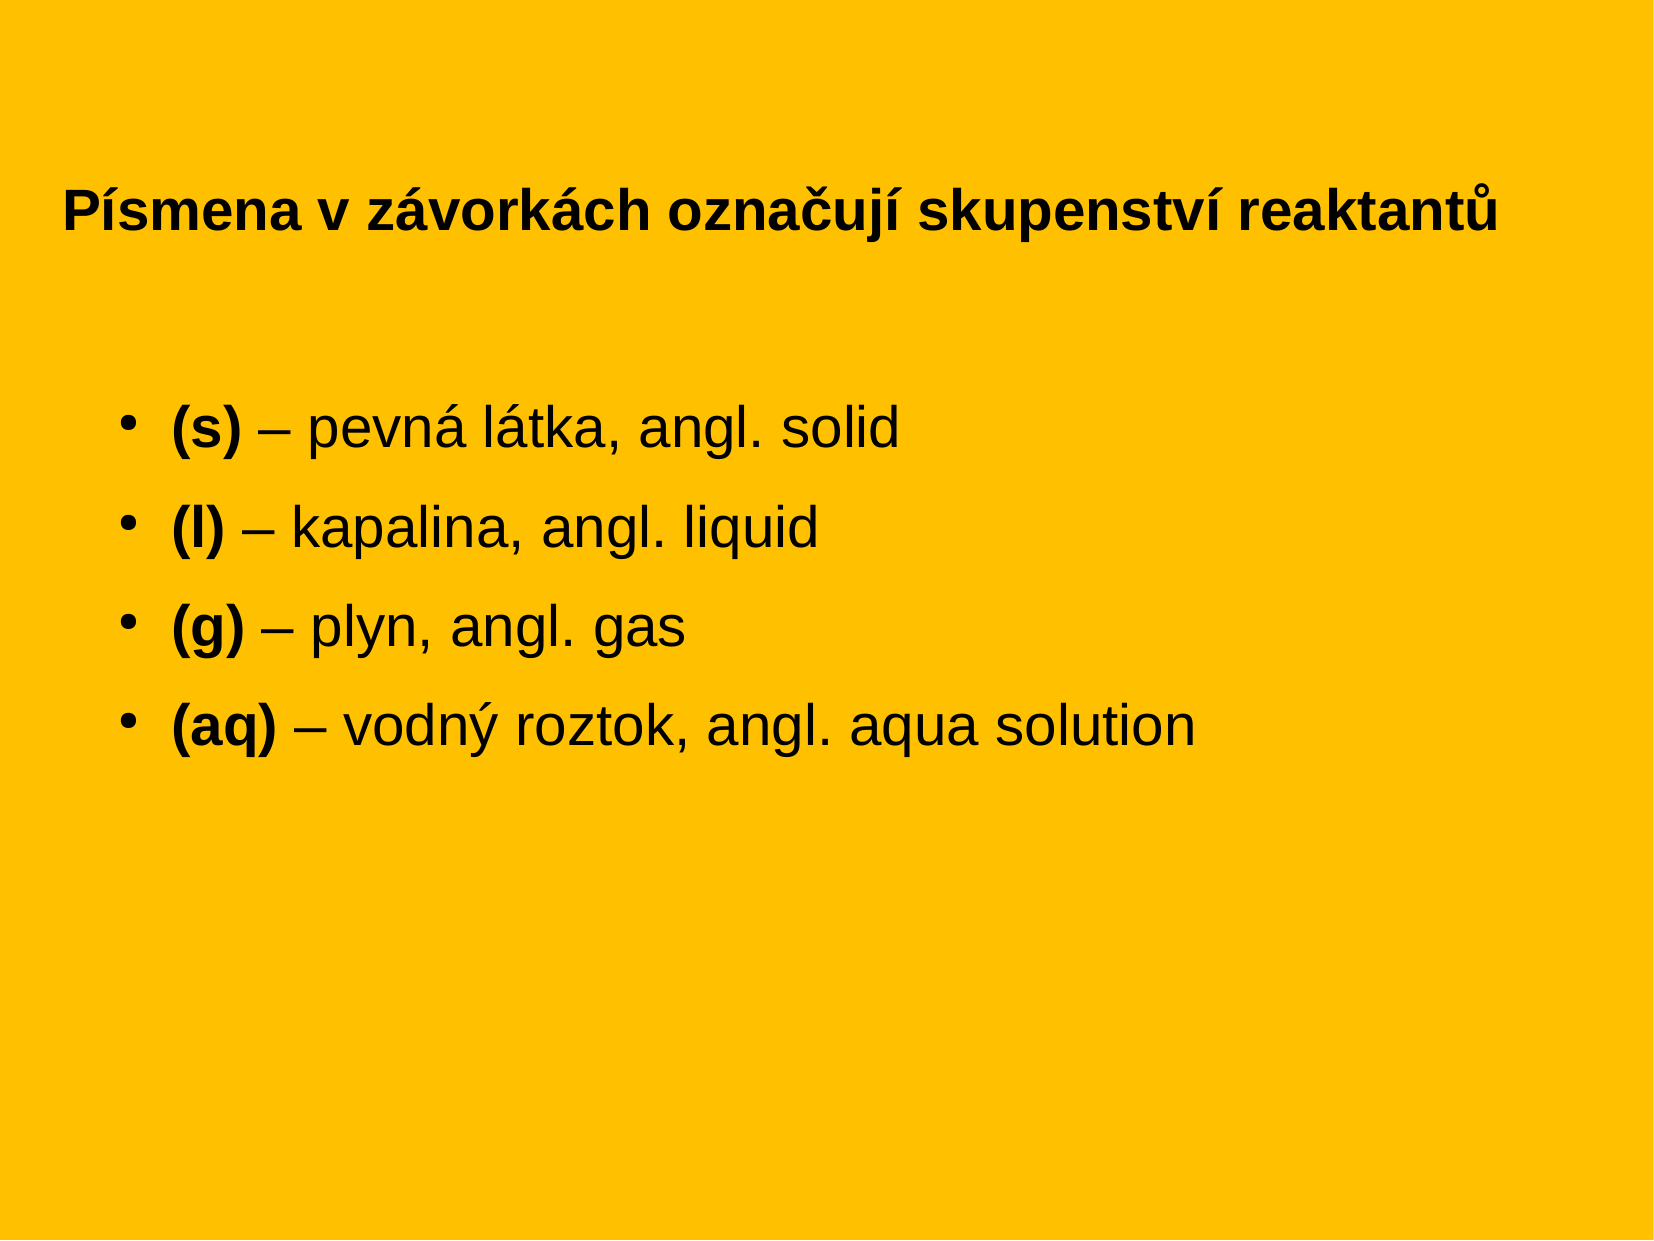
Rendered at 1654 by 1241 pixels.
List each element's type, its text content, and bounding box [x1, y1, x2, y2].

list (s) – pevná látka, angl. solid (l) – kapalina, angl. liquid (g) – plyn, angl. gas (aq) – vodný roztok, angl. aqua solution [82, 290, 1447, 857]
text_box Písmena v závorkách označují skupenství reaktantů [44, 177, 1610, 244]
